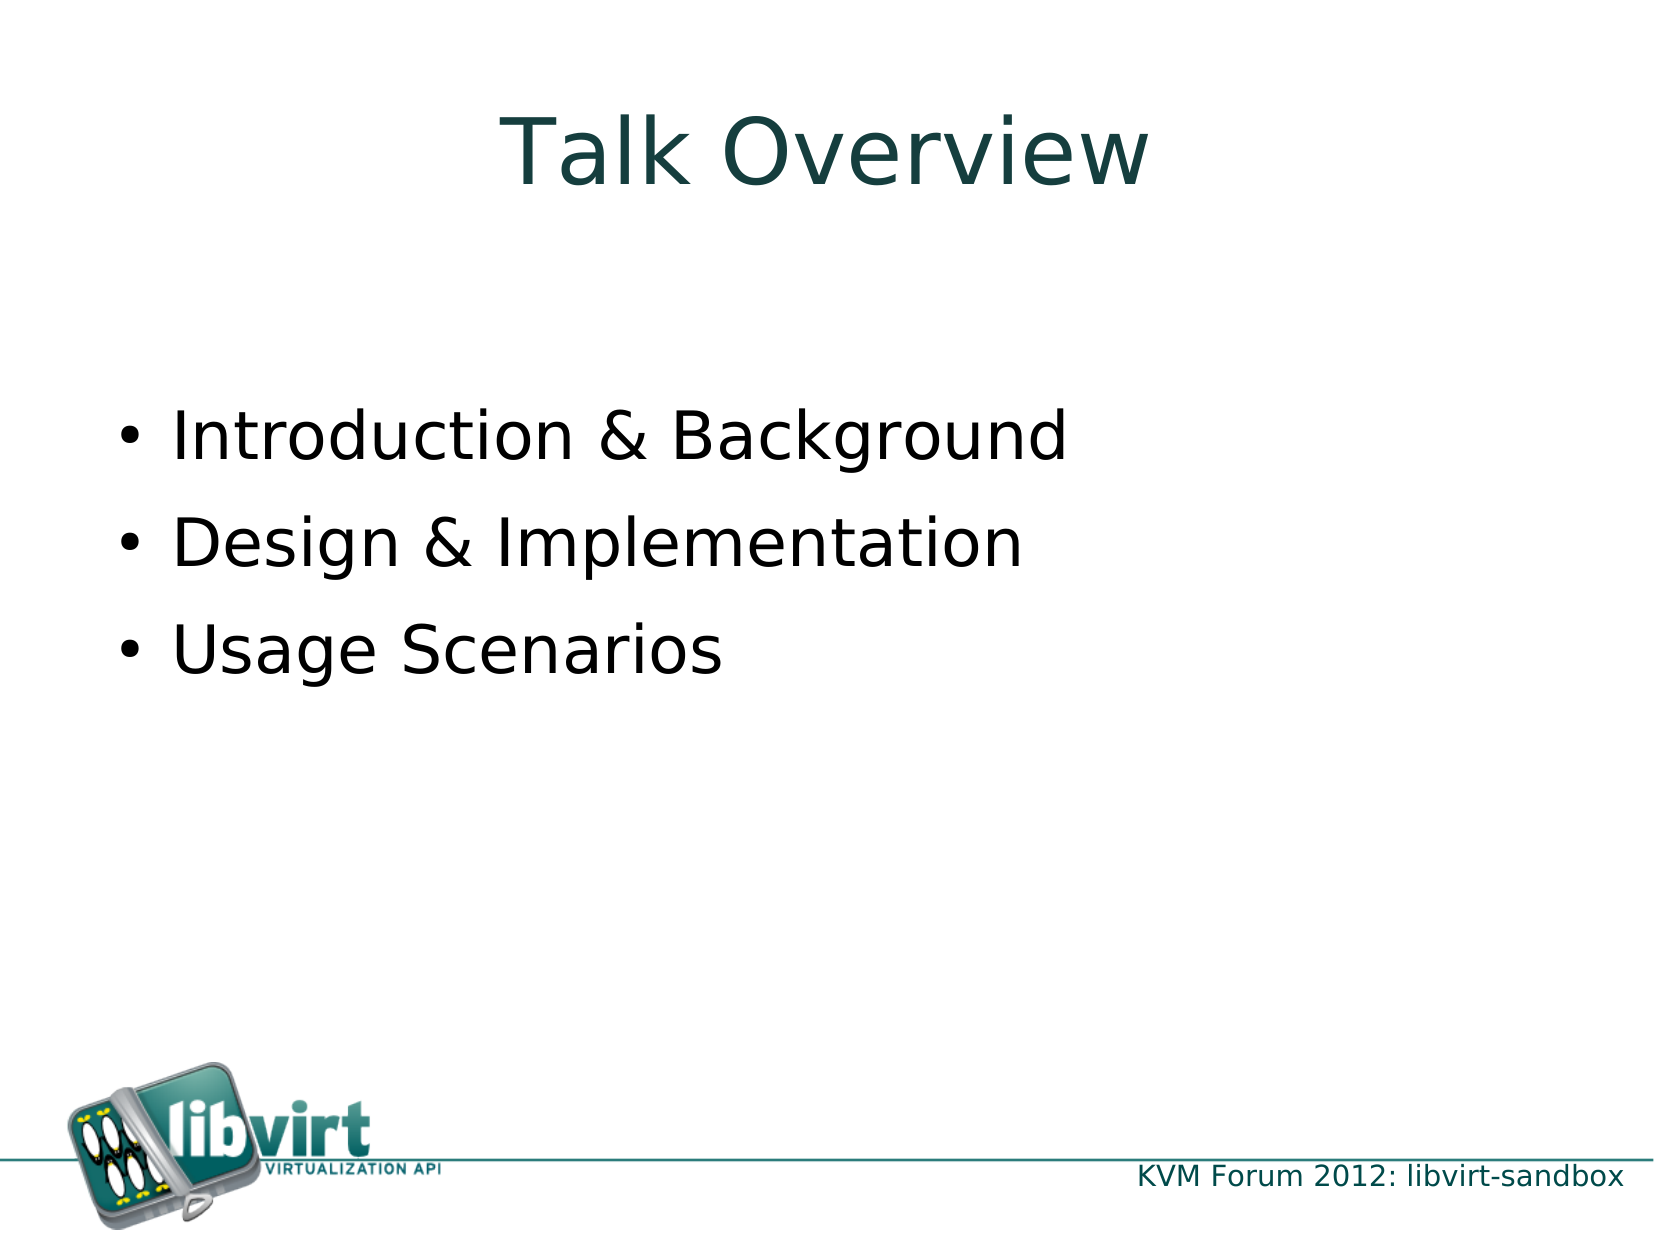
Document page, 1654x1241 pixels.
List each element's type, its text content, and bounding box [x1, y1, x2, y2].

title Talk Overview [82, 49, 1571, 257]
list Introduction & Background Design & Implementation Usage Scenarios [82, 290, 1571, 1062]
text_box KVM Forum 2012: libvirt-sandbox [1122, 1151, 1654, 1211]
picture [0, 1062, 1654, 1230]
